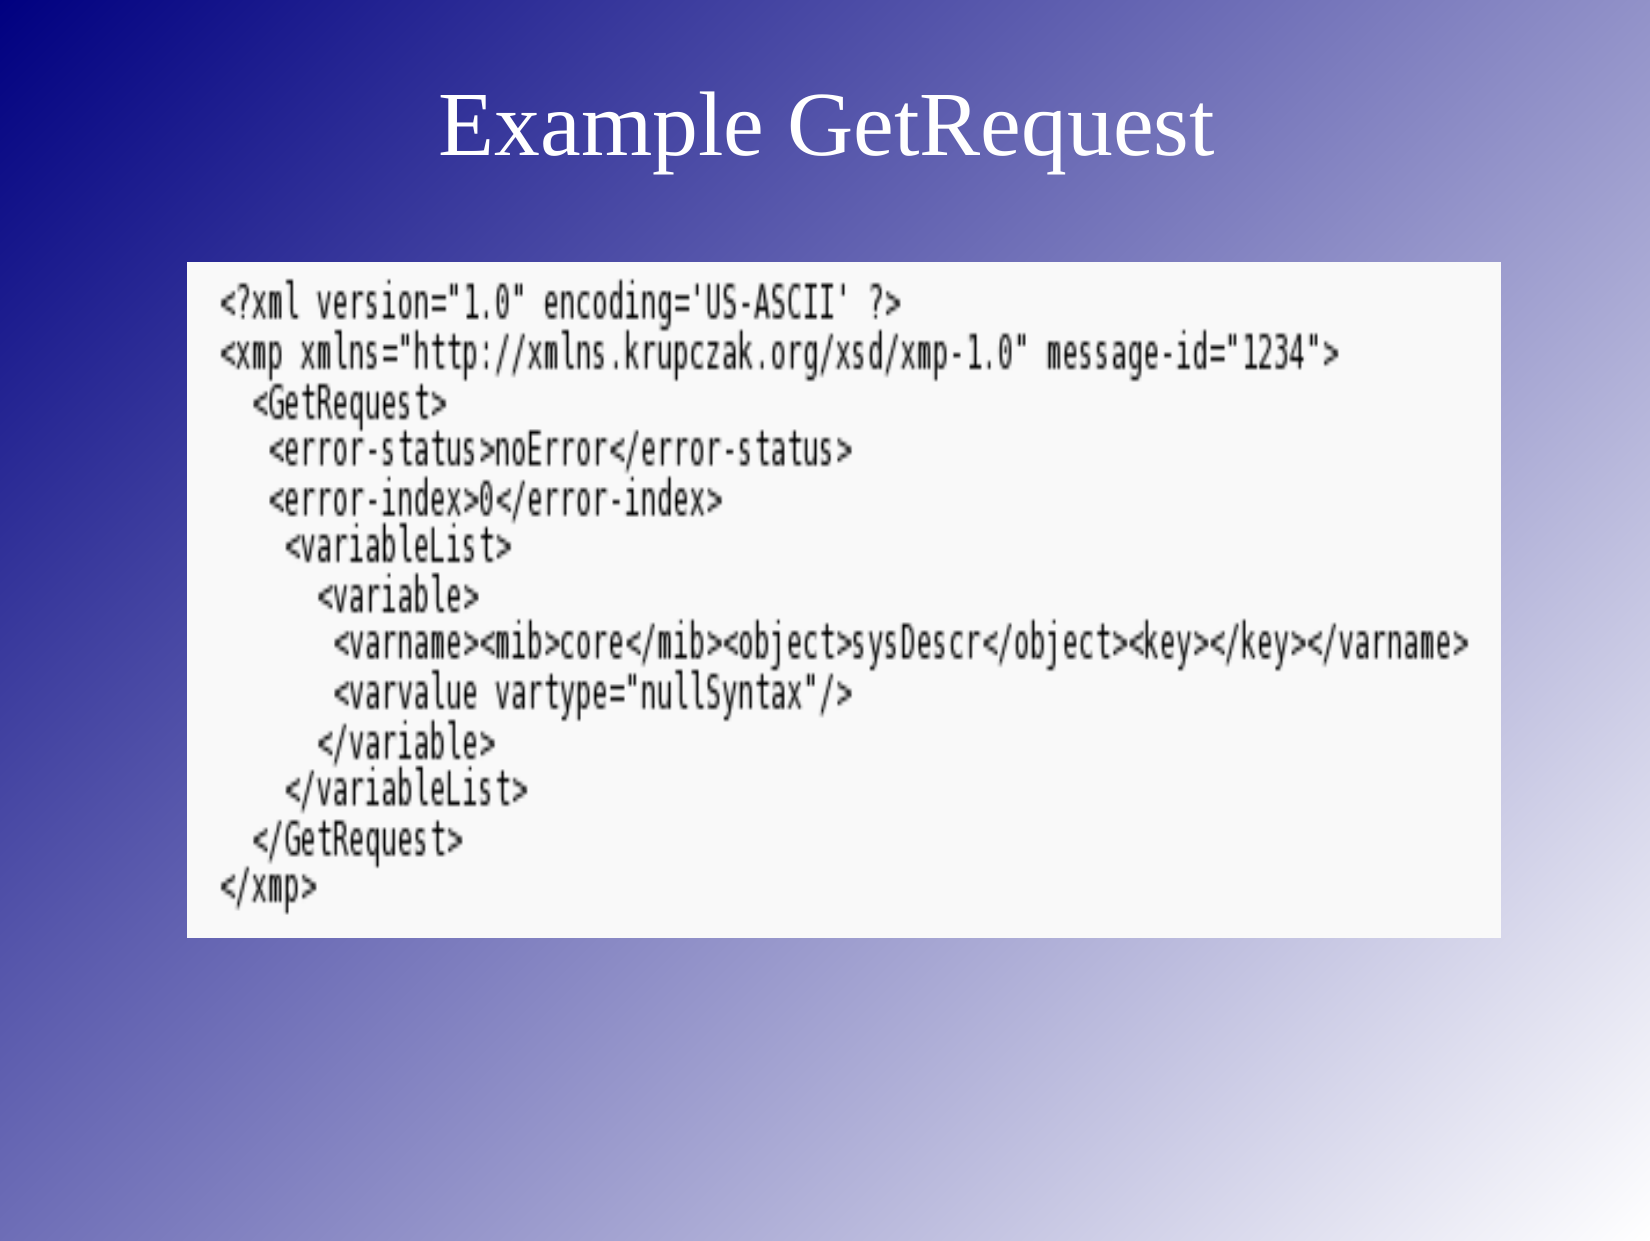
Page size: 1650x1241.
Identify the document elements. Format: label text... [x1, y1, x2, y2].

picture [187, 262, 1501, 938]
title Example GetRequest [123, 27, 1533, 221]
